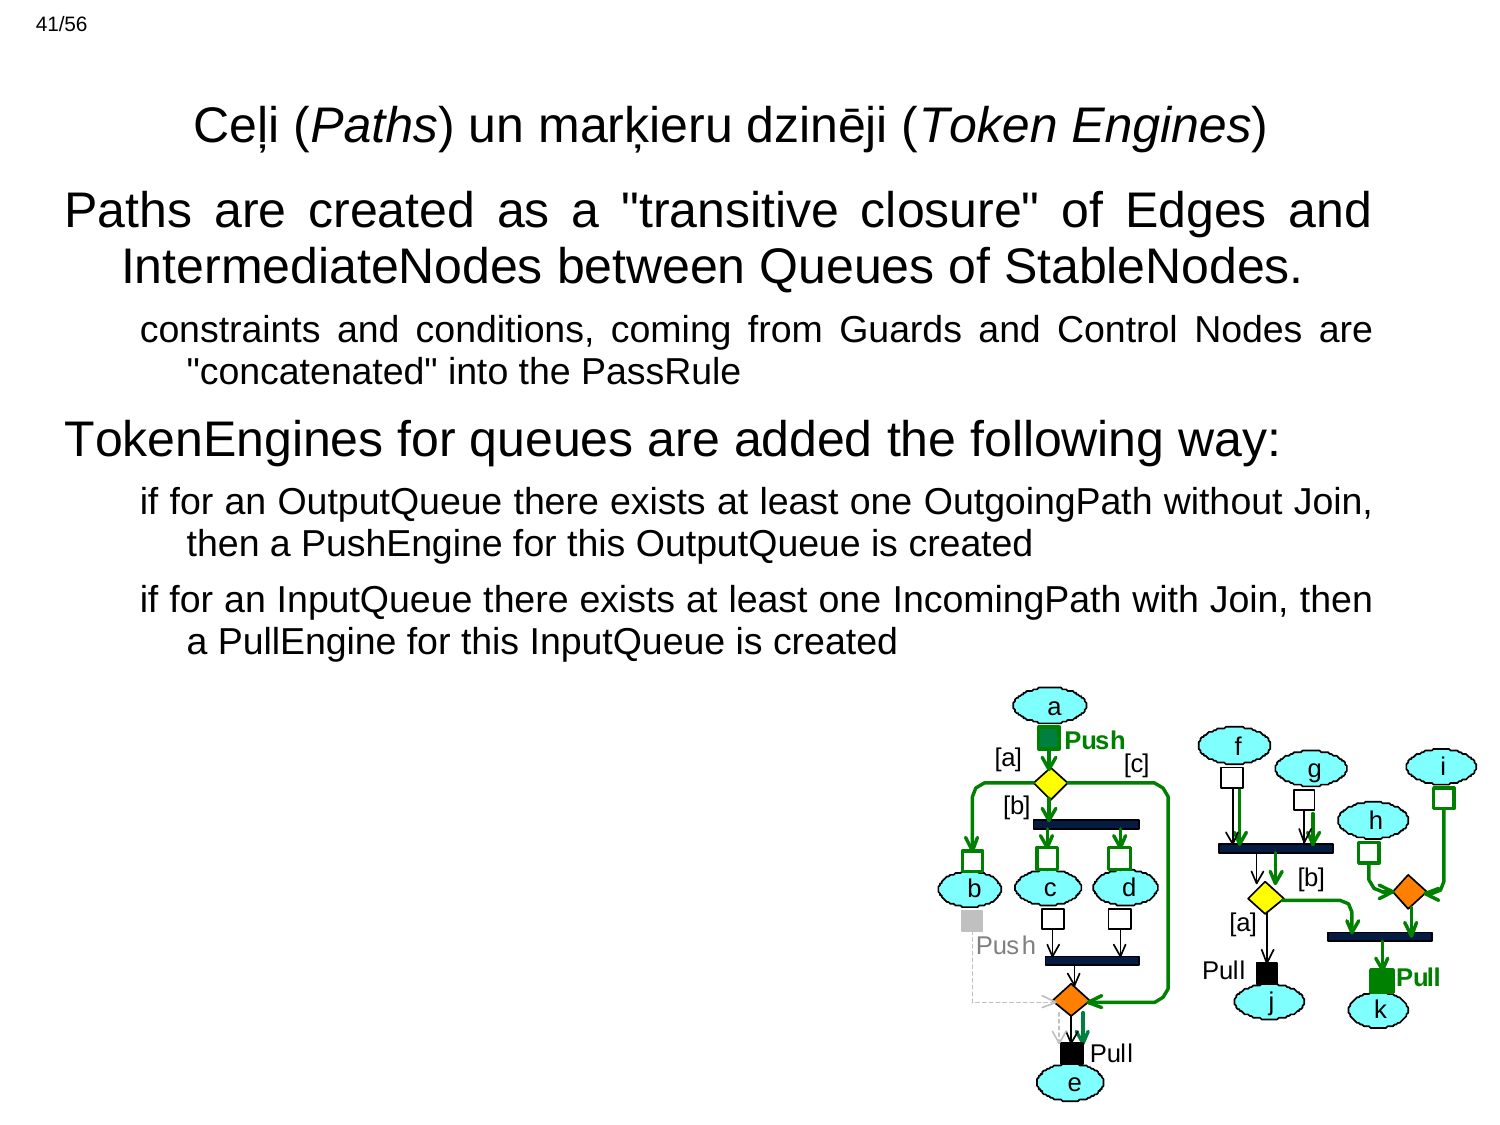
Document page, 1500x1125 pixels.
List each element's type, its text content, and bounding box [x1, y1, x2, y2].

title Ceļi (Paths) un marķieru dzinēji (Token Engines) [49, 87, 1413, 163]
picture [917, 667, 1500, 1125]
list Paths are created as a "transitive closure" of Edges and IntermediateNodes between Queues of StableNodes. constraints and conditions, coming from Guards and Control Nodes are "concatenated" into the PassRule TokenEngines for queues are added the following way: if for an OutputQueue there exists at least one OutgoingPath without Join, then a PushEngine for this OutputQueue is created if for an InputQueue there exists at least one IncomingPath with Join, then a PullEngine for this InputQueue is created [50, 174, 1388, 713]
